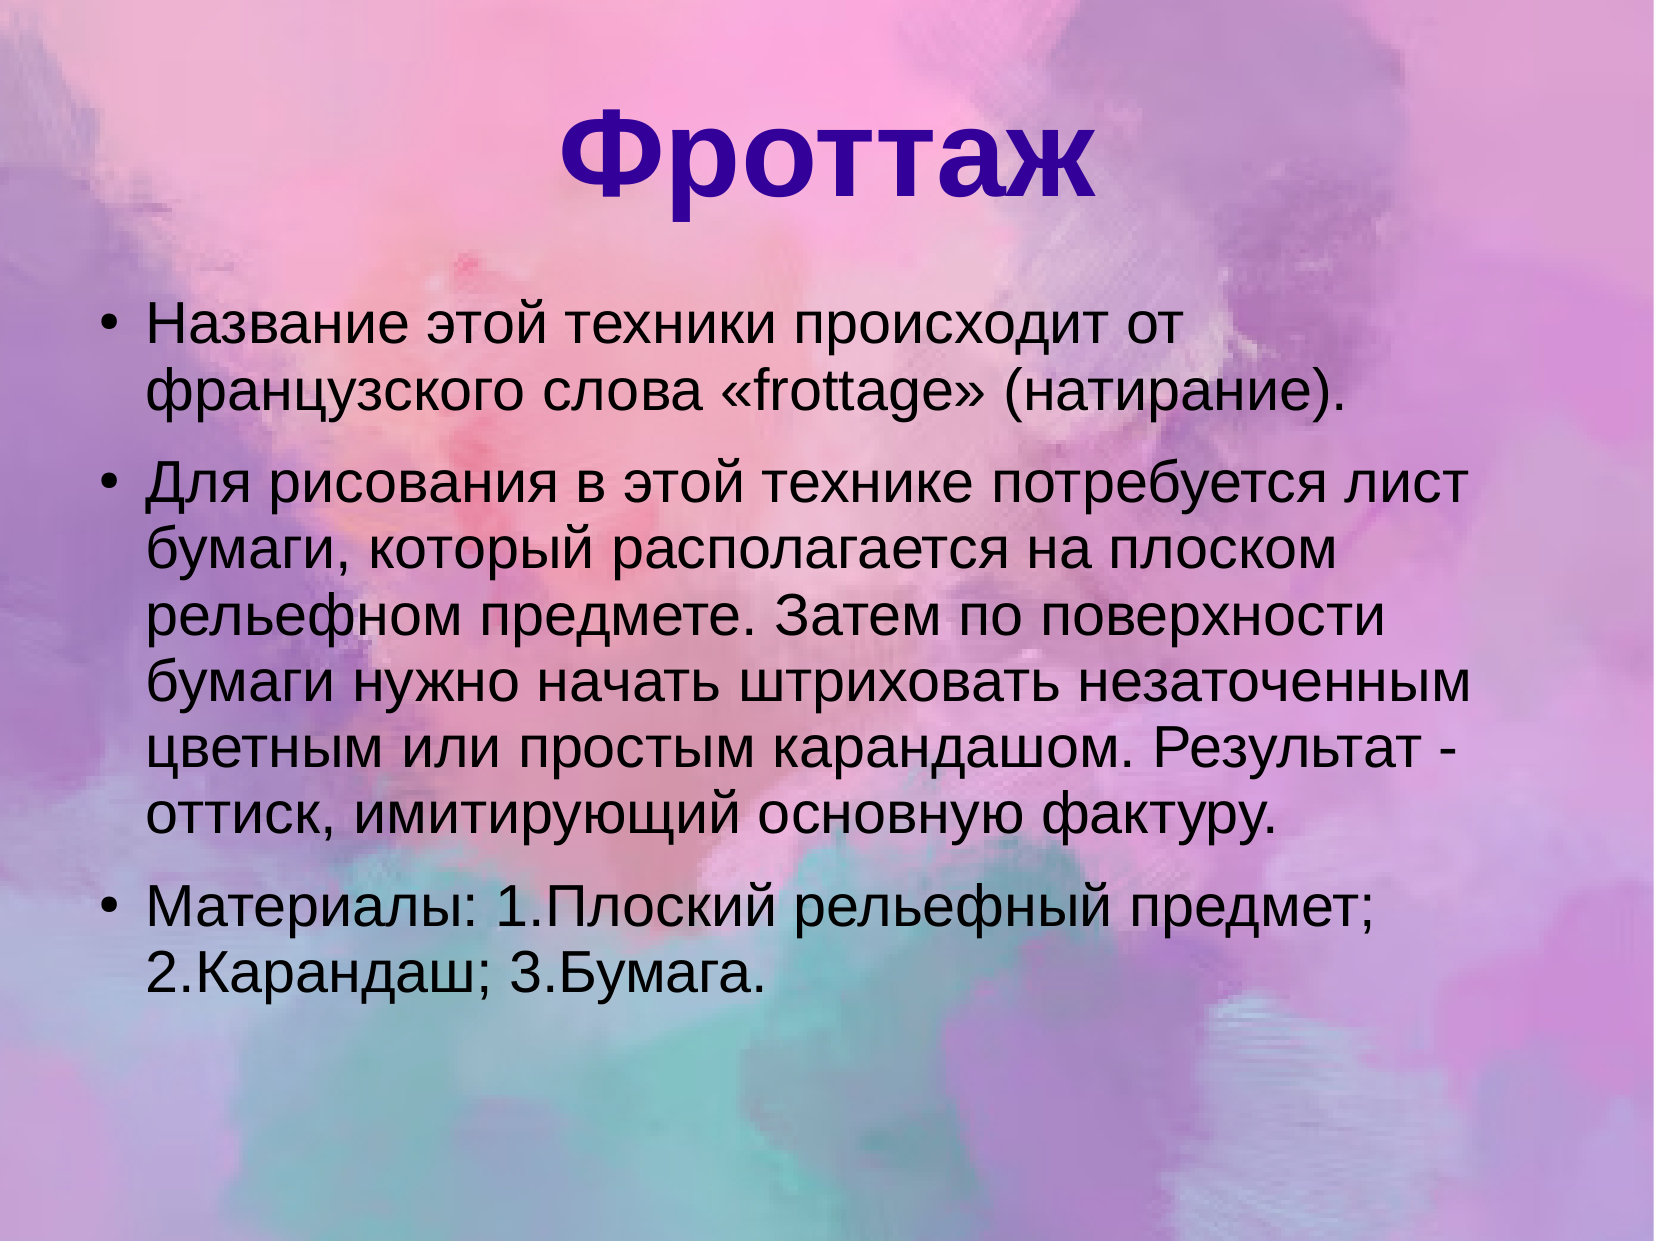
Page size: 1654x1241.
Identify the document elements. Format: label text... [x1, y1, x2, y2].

title Фроттаж [82, 49, 1571, 257]
picture [0, 0, 1654, 1241]
list Название этой техники происходит от французского слова «frottage» (натирание). Для рисования в этой технике потребуется лист бумаги, который располагается на плоском рельефном предмете. Затем по поверхности бумаги нужно начать штриховать незаточенным цветным или простым карандашом. Результат - оттиск, имитирующий основную фактуру. Материалы: 1.Плоский рельефный предмет; 2.Карандаш; 3.Бумага. [82, 290, 1571, 1010]
